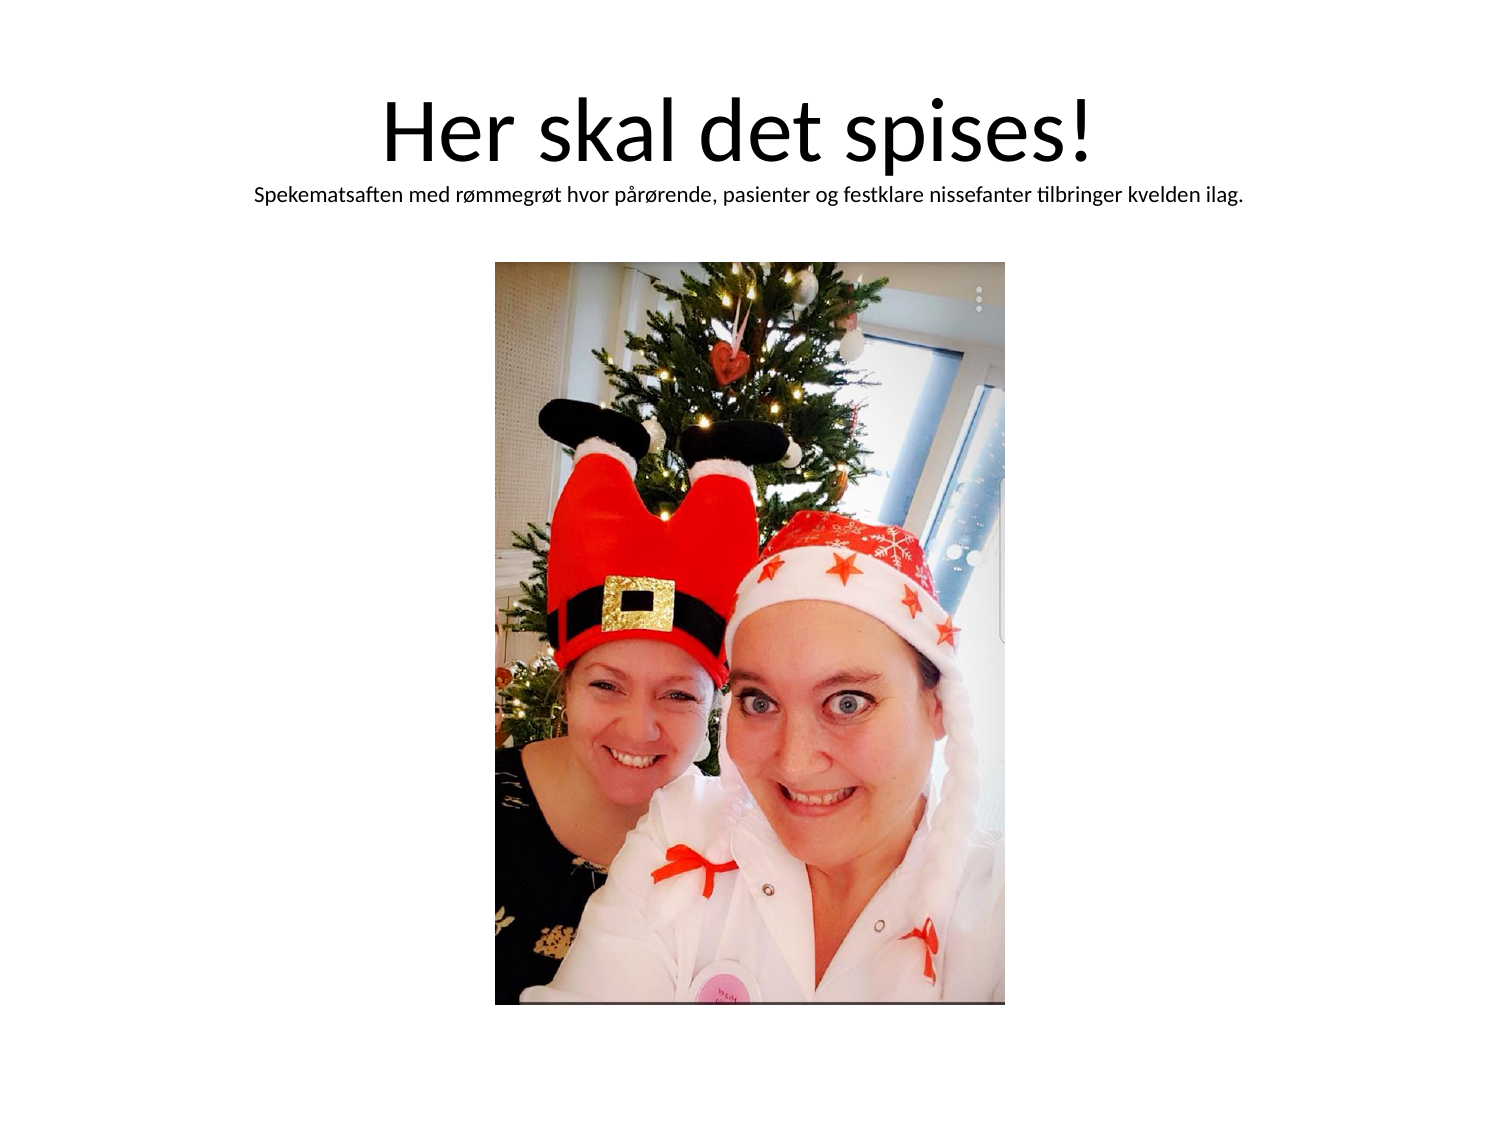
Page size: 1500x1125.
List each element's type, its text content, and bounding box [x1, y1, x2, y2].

title Her skal det spises! Spekematsaften med rømmegrøt hvor pårørende, pasienter og festklare nissefanter tilbringer kvelden ilag. [75, 45, 1426, 233]
picture [495, 262, 1005, 1005]
